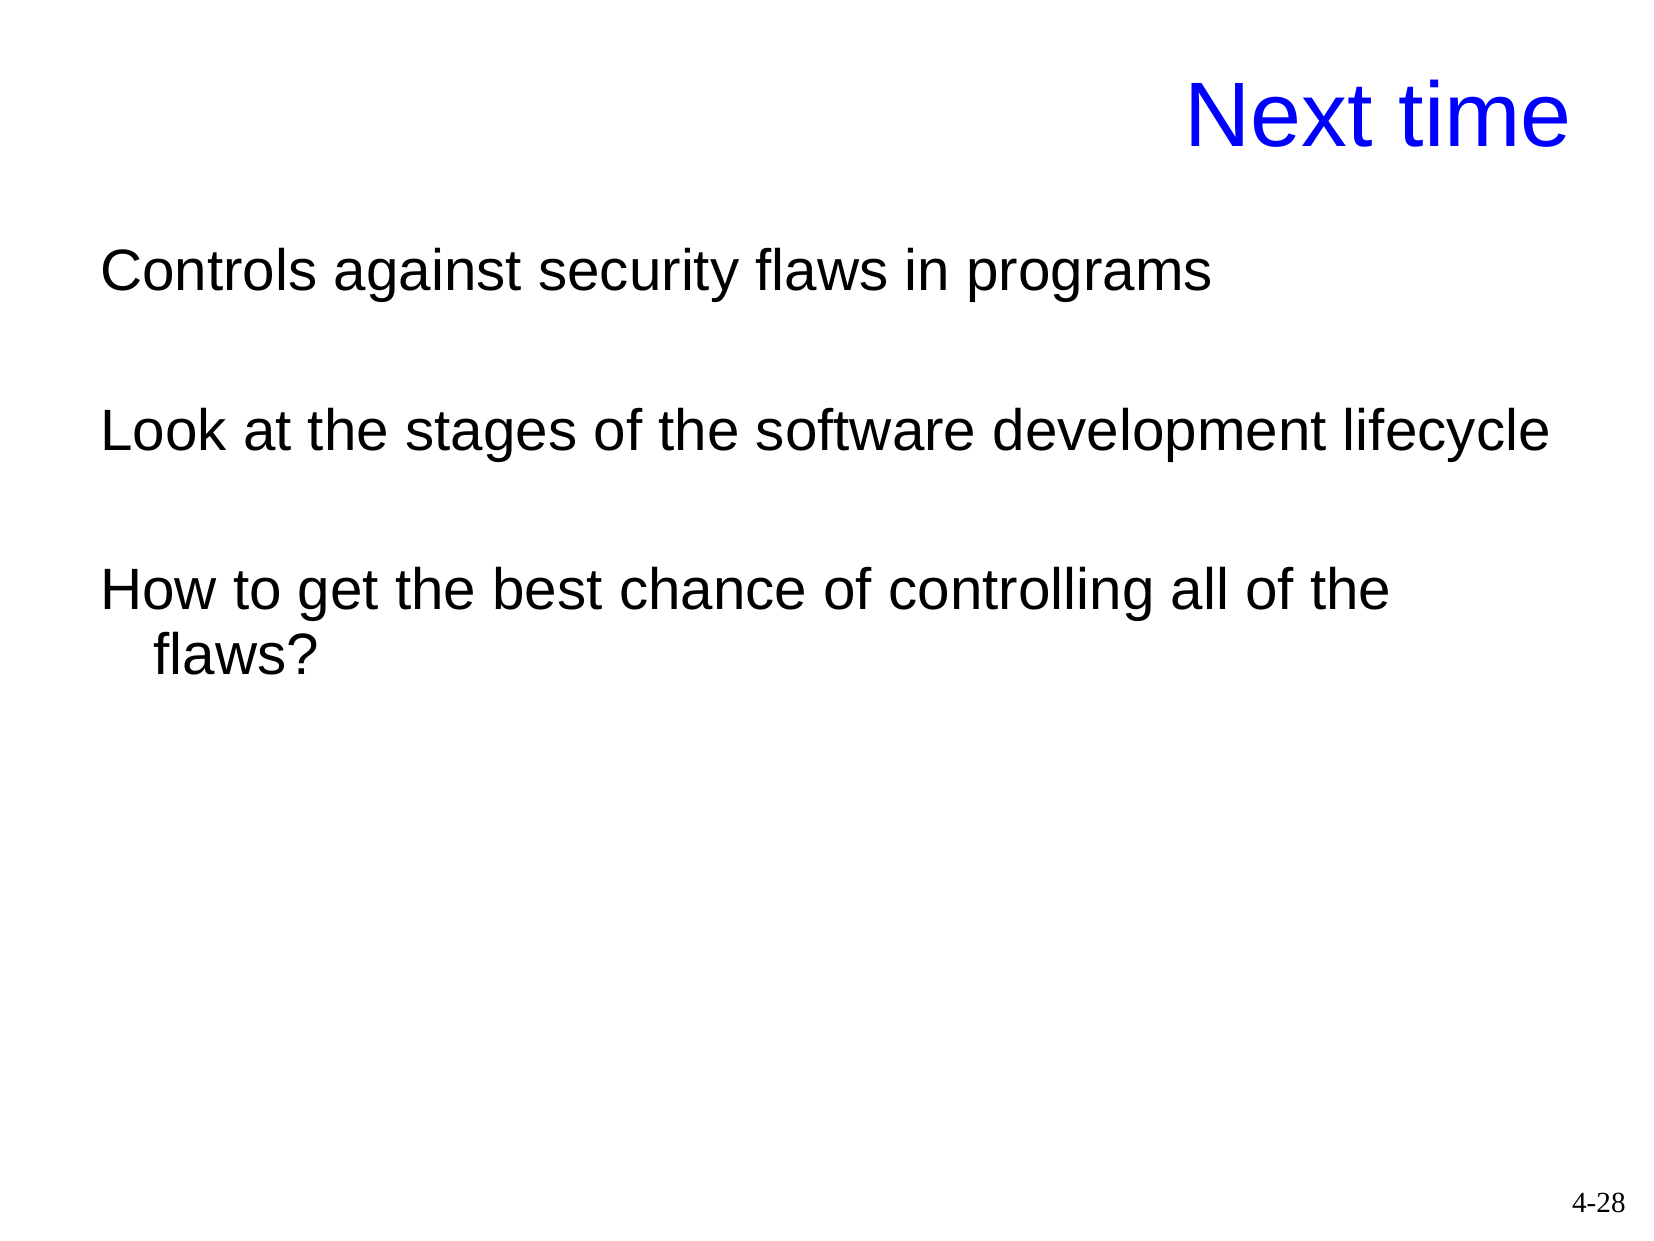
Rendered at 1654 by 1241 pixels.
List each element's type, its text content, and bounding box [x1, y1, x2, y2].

list Controls against security flaws in programs Look at the stages of the software development lifecycle How to get the best chance of controlling all of the flaws? [82, 237, 1571, 1156]
title Next time [84, 18, 1573, 211]
